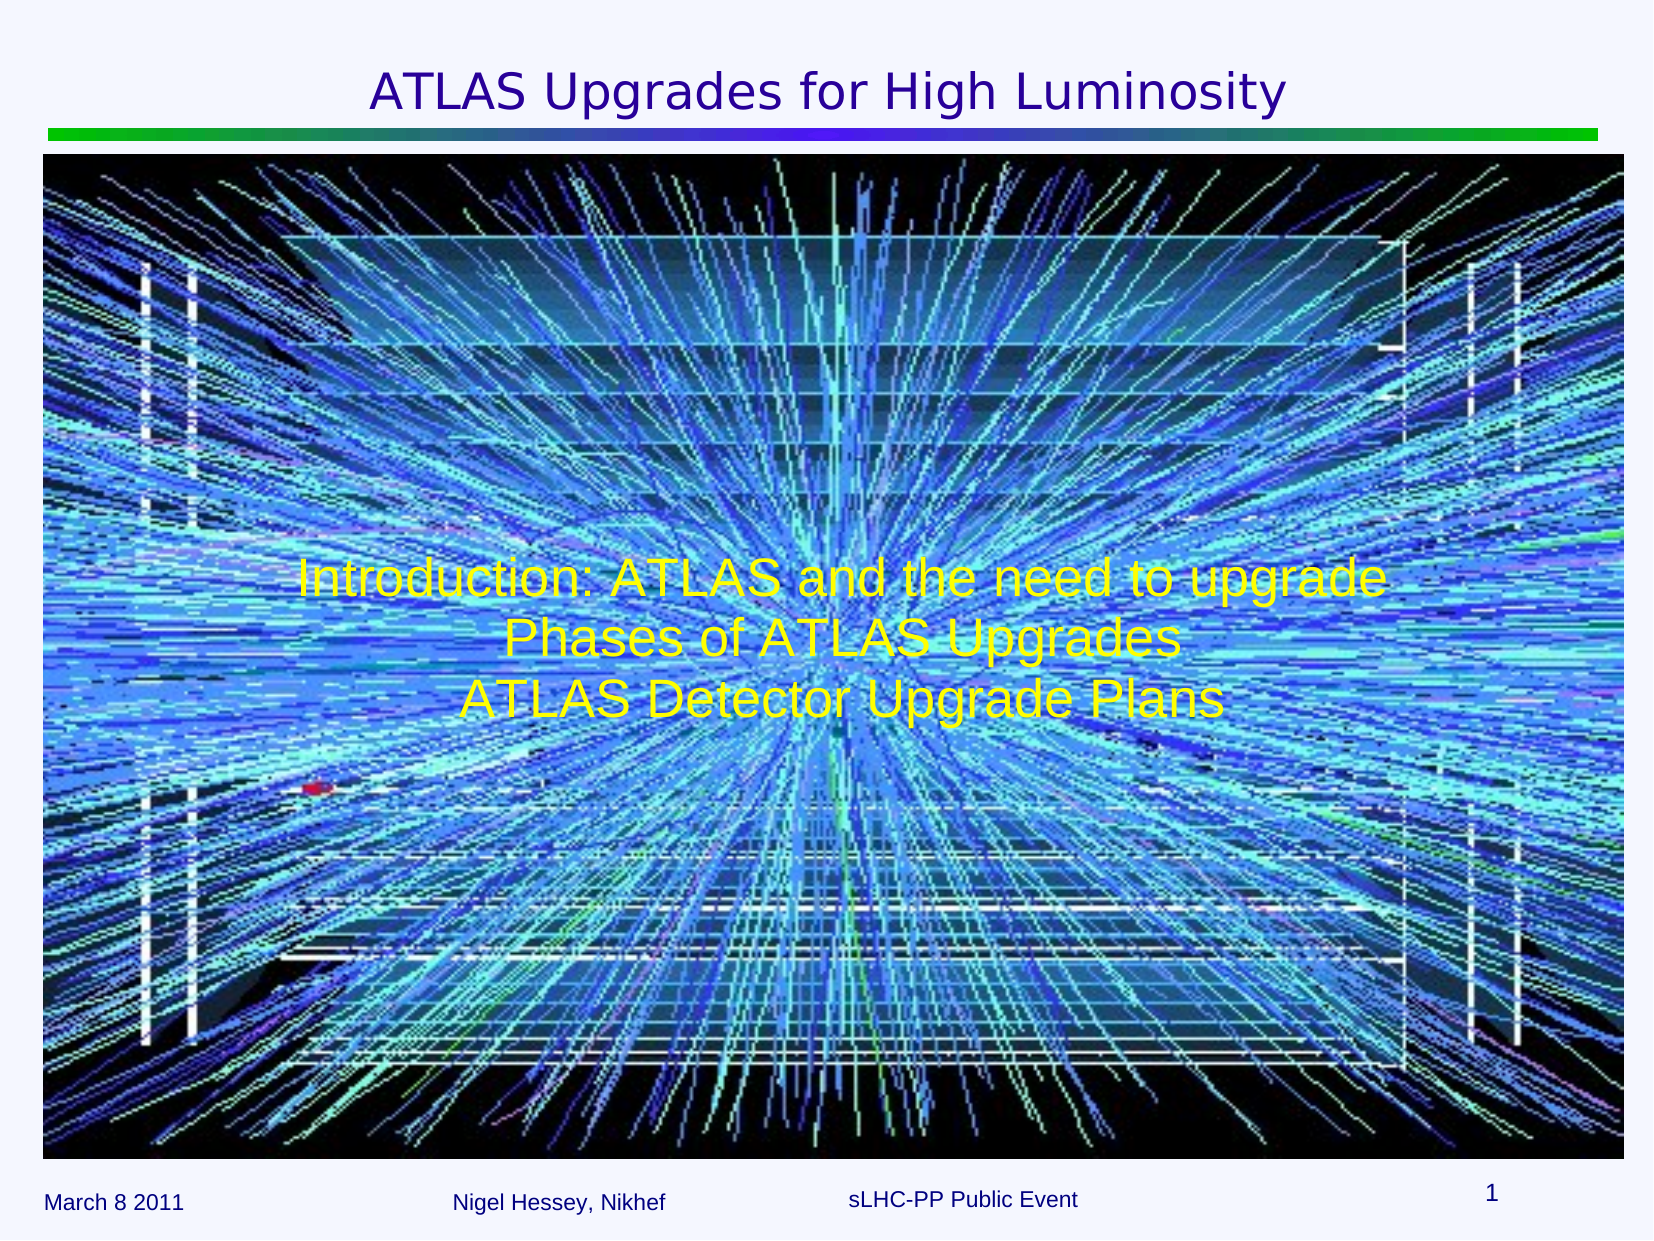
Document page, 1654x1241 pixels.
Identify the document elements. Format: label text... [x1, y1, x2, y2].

picture [43, 154, 1624, 1159]
picture [48, 128, 95, 141]
subtitle Introduction: ATLAS and the need to upgrade Phases of ATLAS Upgrades ATLAS Detector Upgrade Plans [172, 537, 1515, 740]
picture [1563, 128, 1598, 141]
title ATLAS Upgrades for High Luminosity [95, 37, 1563, 146]
